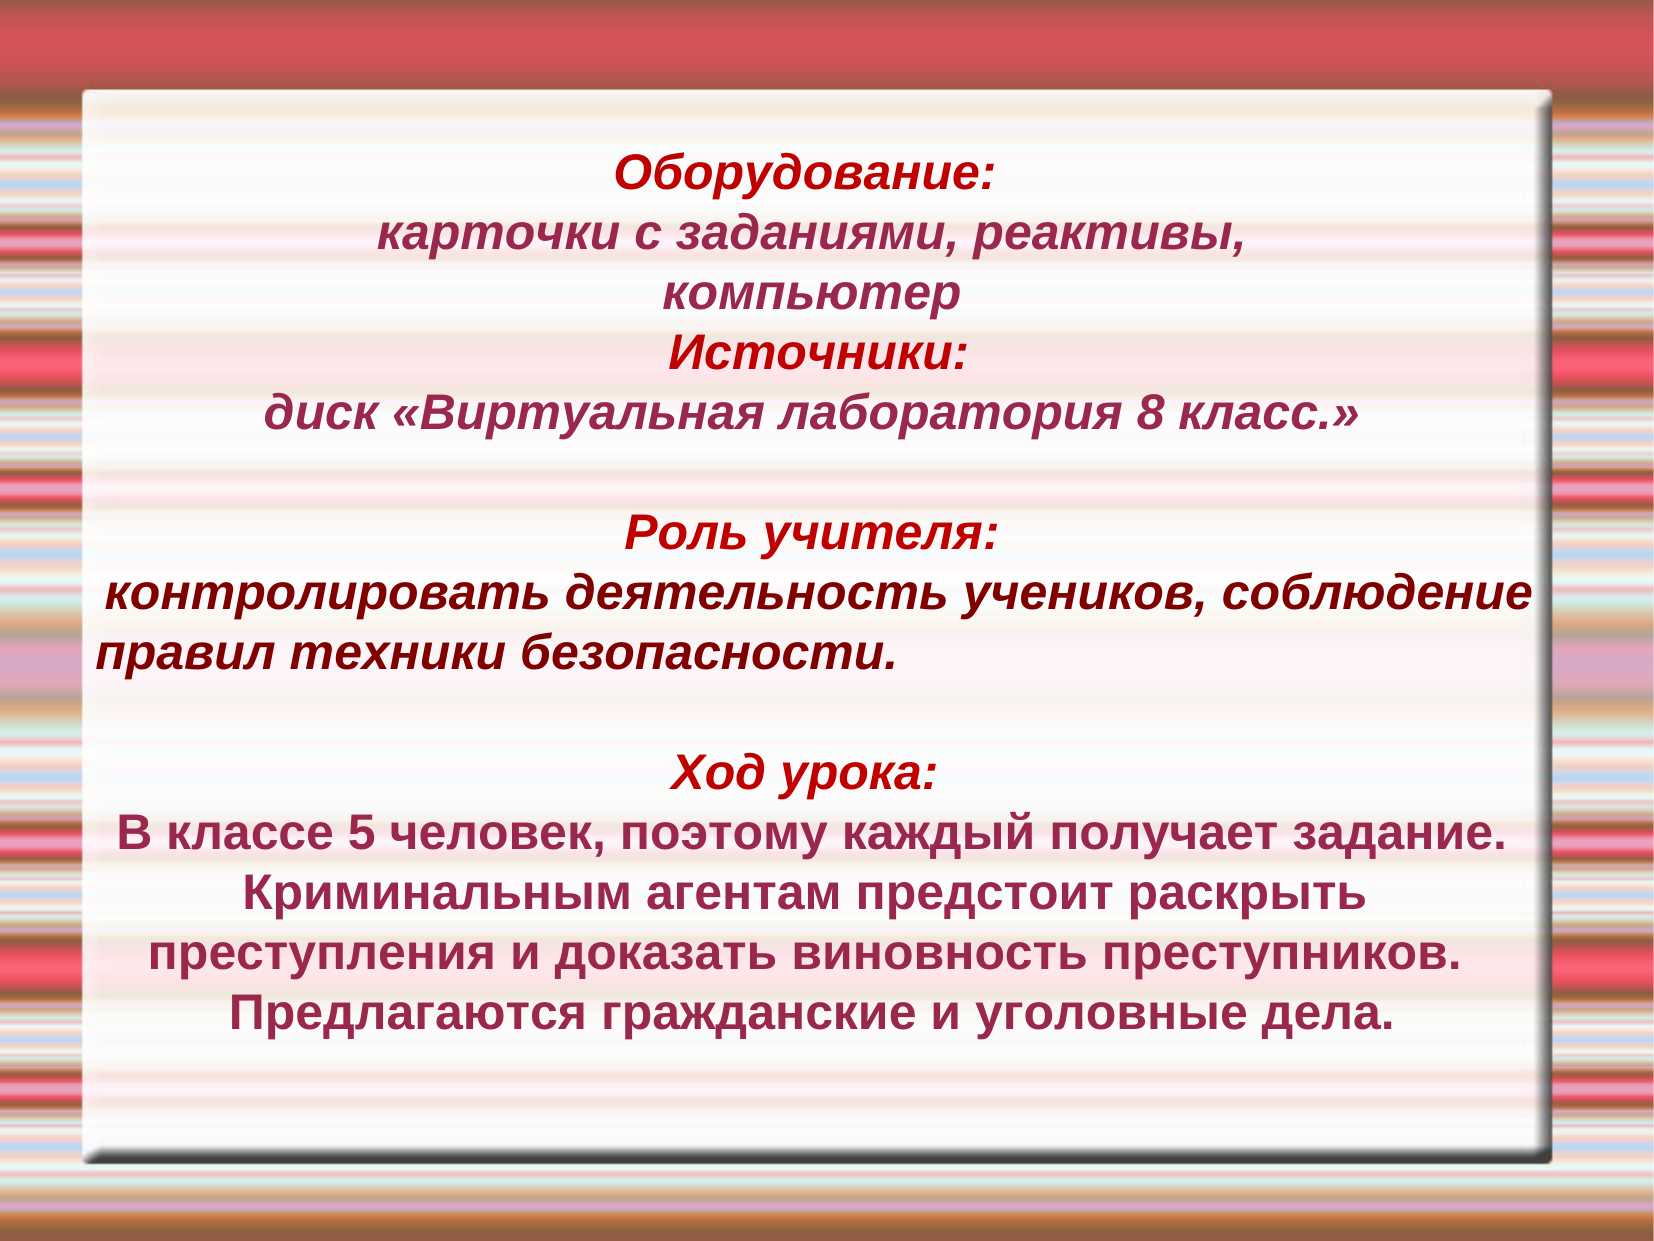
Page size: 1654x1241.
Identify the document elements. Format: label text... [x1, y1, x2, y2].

title Оборудование: карточки с заданиями, реактивы, компьютер Источники: диск «Виртуальная лаборатория 8 класс.» Роль учителя: контролировать деятельность учеников, соблюдение правил техники безопасности. Ход урока: В классе 5 человек, поэтому каждый получает задание. Криминальным агентам предстоит раскрыть преступления и доказать виновность преступников. Предлагаются гражданские и уголовные дела. [88, 749, 1536, 1152]
title Оборудование: карточки с заданиями, реактивы, компьютер Источники: диск «Виртуальная лаборатория 8 класс.» Роль учителя: контролировать деятельность учеников, соблюдение правил техники безопасности. Ход урока: В классе 5 человек, поэтому каждый получает задание. Криминальным агентам предстоит раскрыть преступления и доказать виновность преступников. Предлагаются гражданские и уголовные дела. [88, 88, 1536, 236]
text_box [23, 236, 1629, 749]
